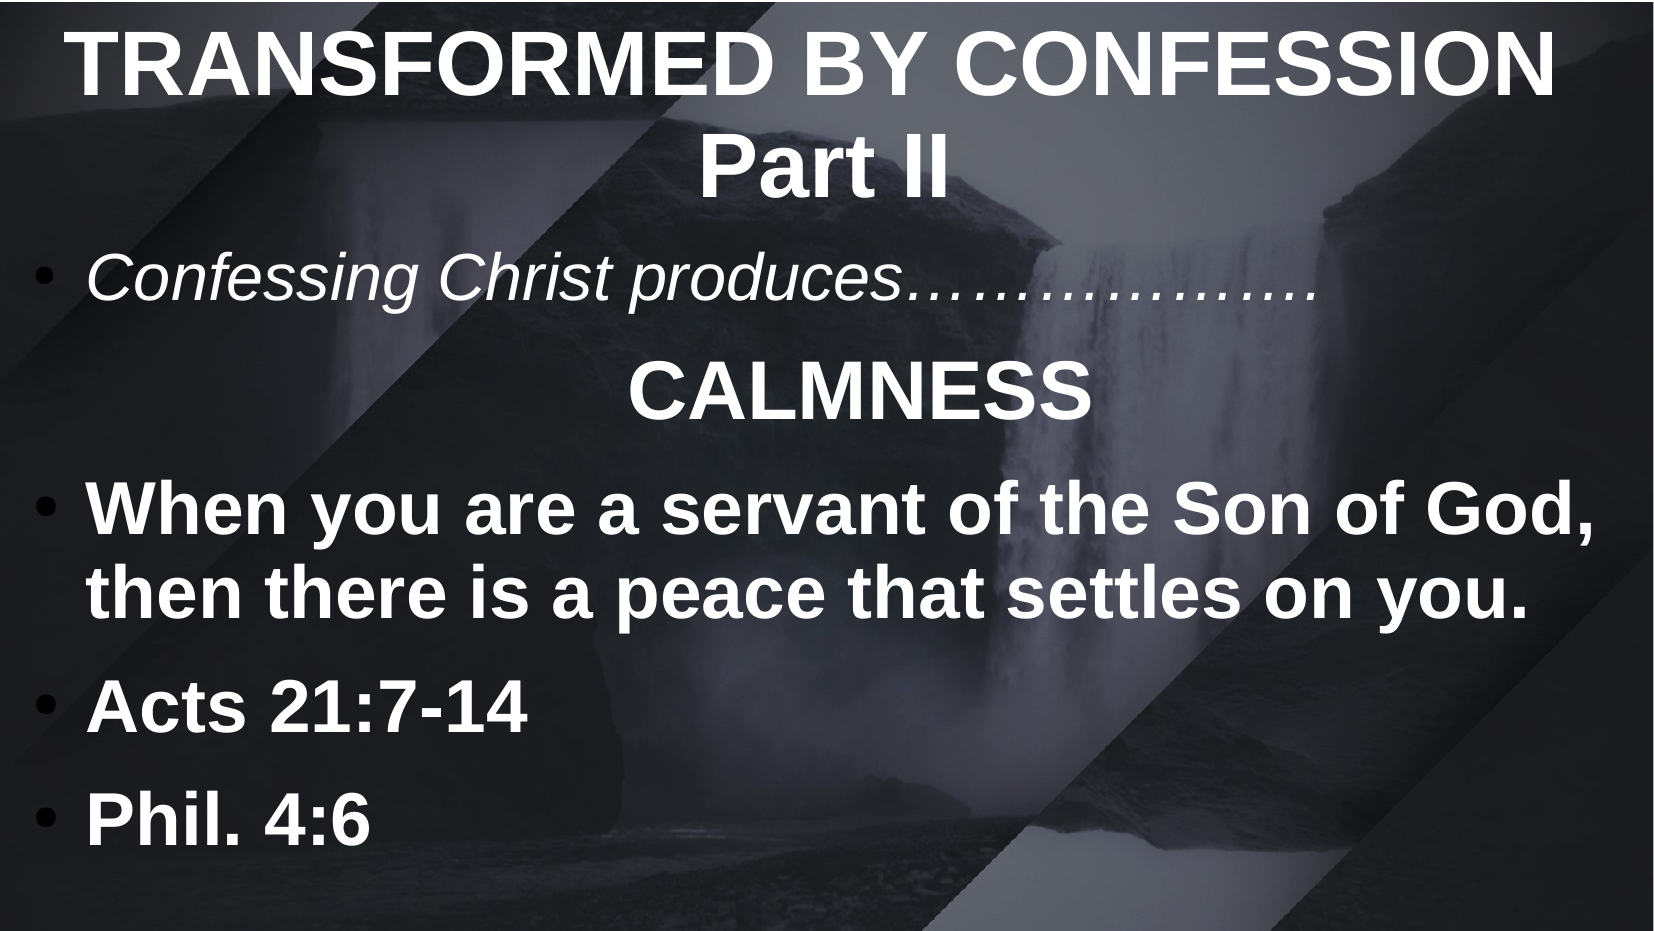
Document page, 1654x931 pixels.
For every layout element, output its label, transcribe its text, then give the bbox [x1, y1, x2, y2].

picture [0, 2, 1654, 931]
list Confessing Christ produces………………. CALMNESS When you are a servant of the Son of God, then there is a peace that settles on you. Acts 21:7-14 Phil. 4:6 [15, 240, 1636, 916]
title TRANSFORMED BY CONFESSION Part II [0, 0, 1651, 269]
